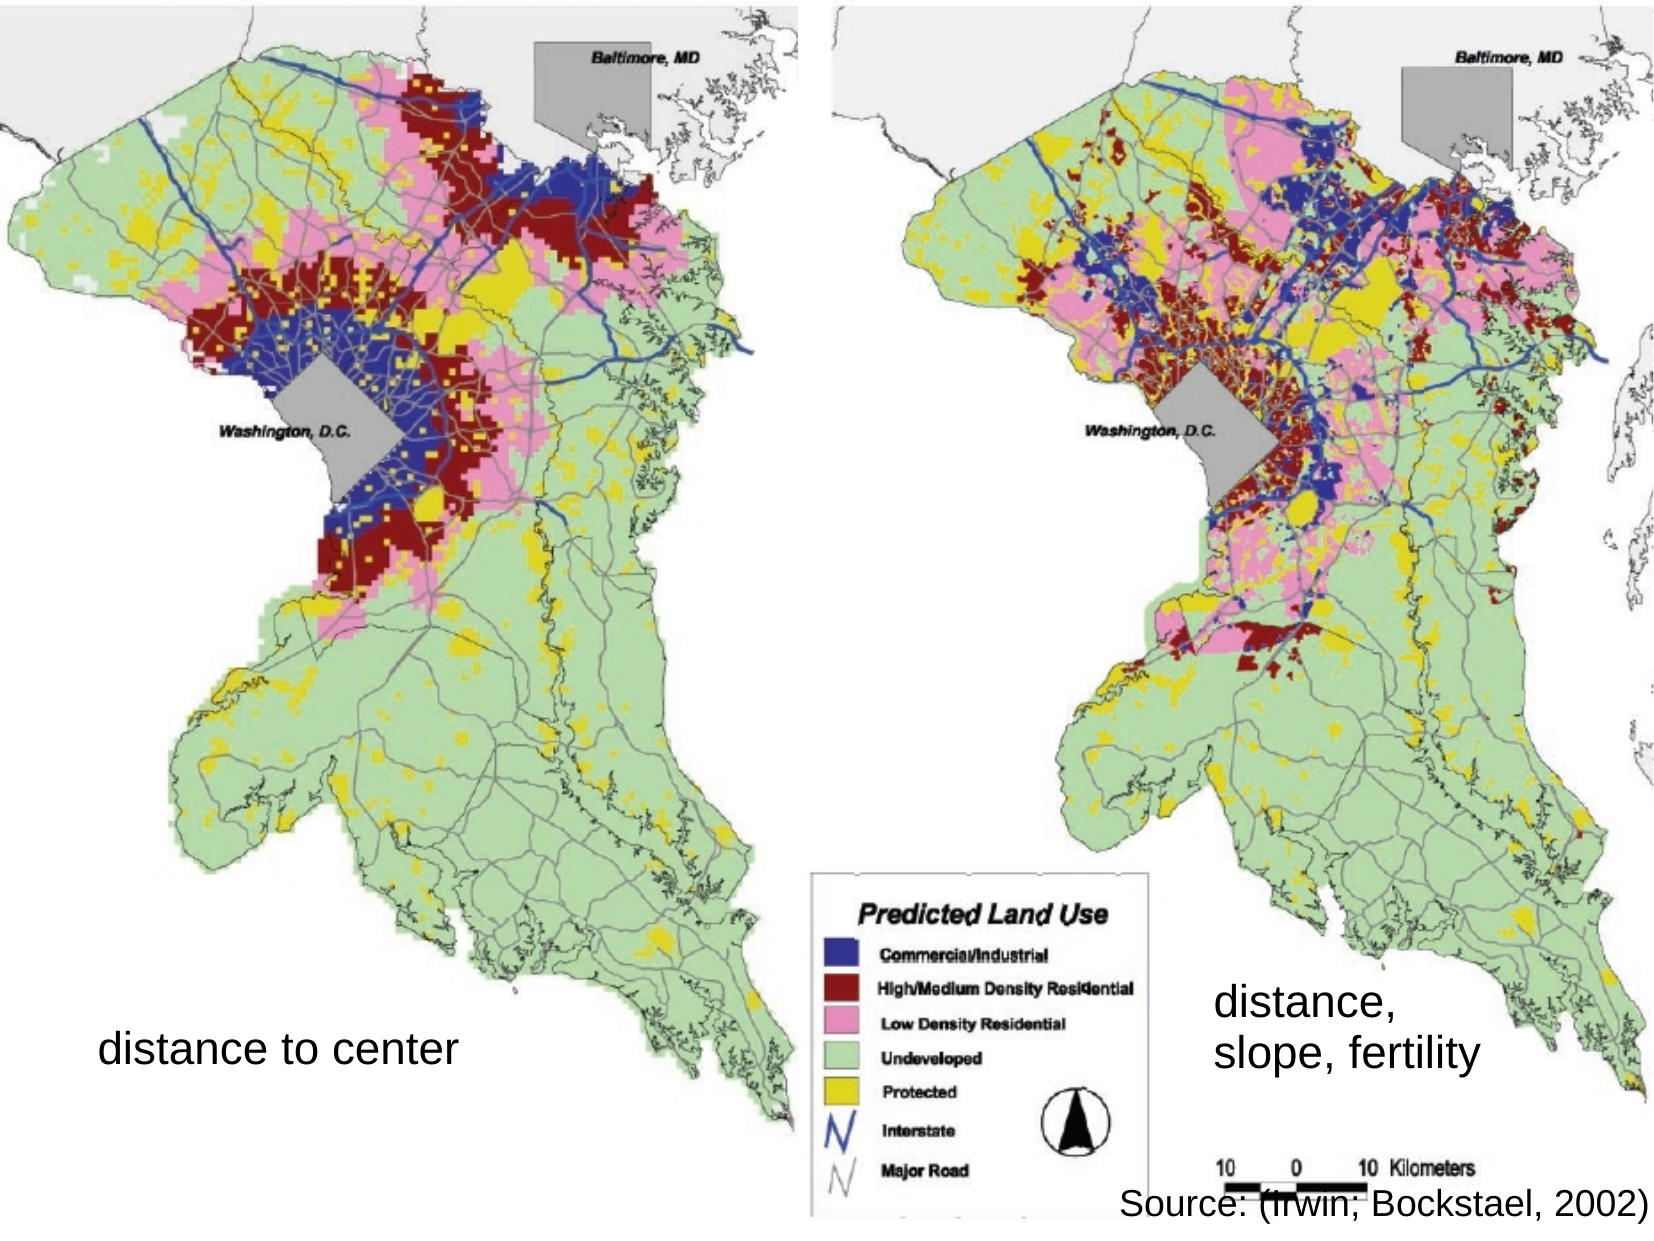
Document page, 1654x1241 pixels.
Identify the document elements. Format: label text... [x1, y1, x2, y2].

picture [0, 0, 1654, 1235]
text_box distance to center [82, 1015, 526, 1099]
text_box distance, slope, fertility [1198, 968, 1506, 1120]
text_box Source: (Irwin; Bockstael, 2002) [1104, 1175, 1654, 1241]
